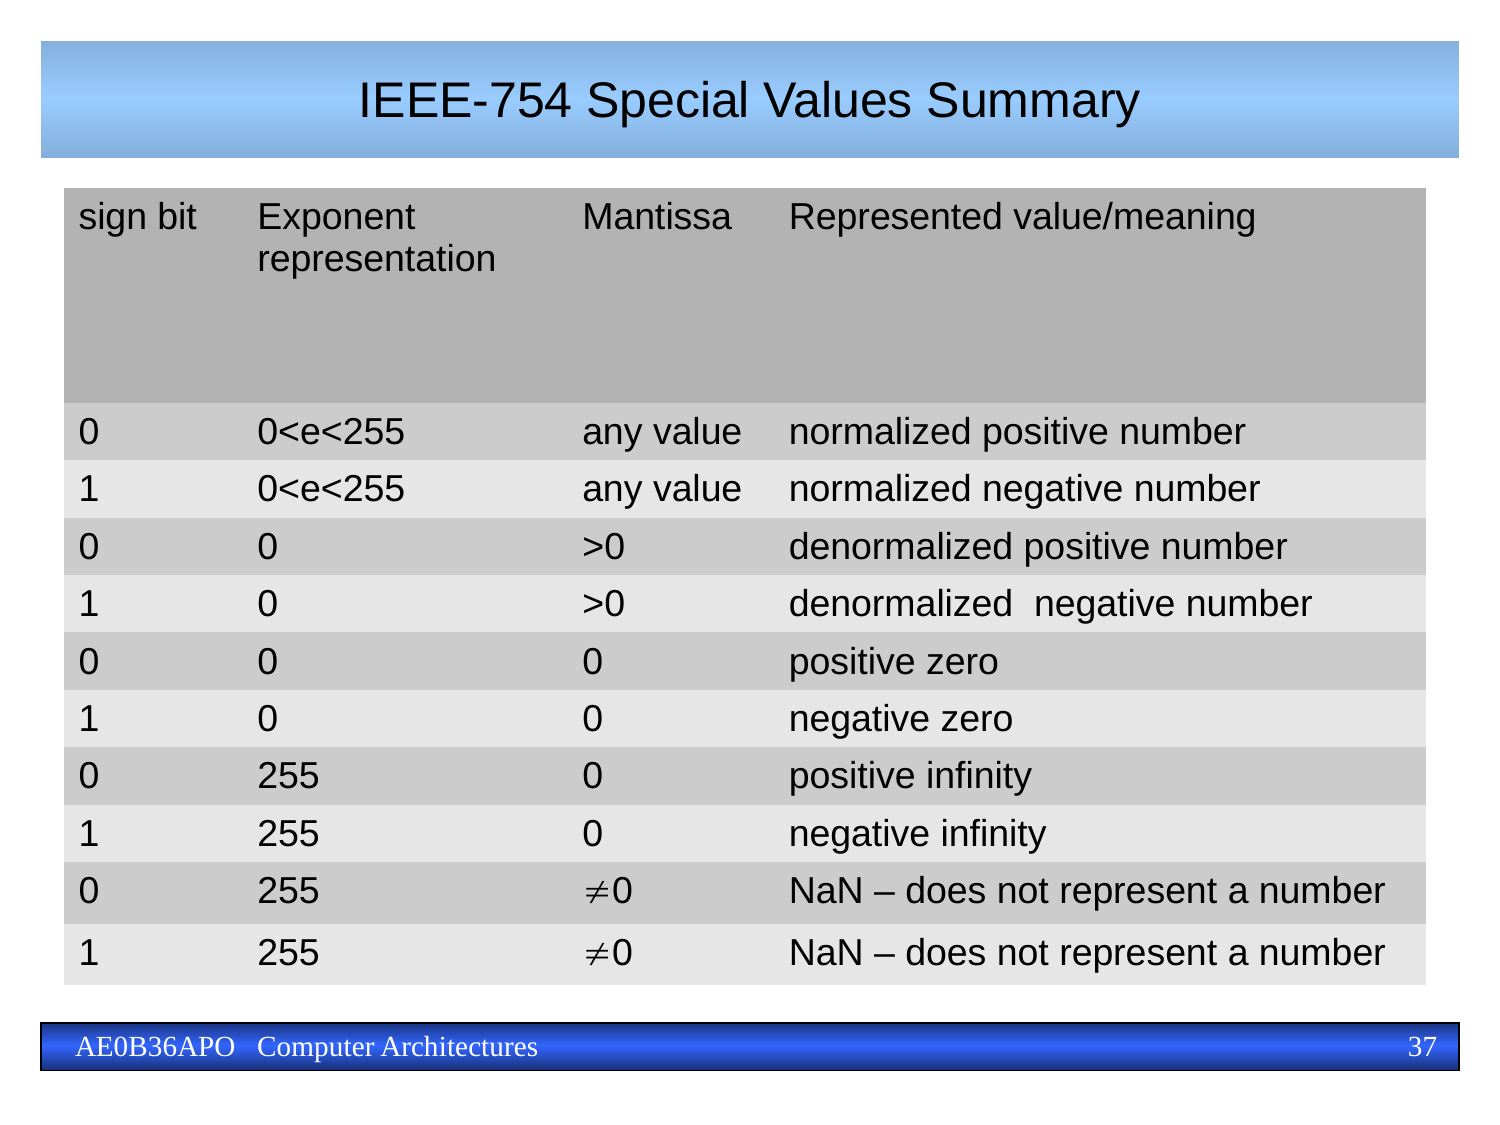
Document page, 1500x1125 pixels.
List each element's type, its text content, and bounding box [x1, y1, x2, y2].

table_cell 0 [243, 632, 568, 690]
table_cell 0 [64, 632, 243, 690]
table_cell positive infinity [774, 747, 1426, 805]
table_header Mantissa [568, 188, 774, 403]
table_cell 255 [243, 747, 568, 805]
table_cell 255 [243, 805, 568, 862]
table_header sign bit [64, 188, 243, 403]
table_cell 0<e<255 [243, 403, 568, 460]
table_cell denormalized negative number [774, 575, 1426, 632]
table_cell 0 [568, 632, 774, 690]
table_cell denormalized positive number [774, 518, 1426, 575]
table_header Exponent representation [243, 188, 568, 403]
table_cell >0 [568, 518, 774, 575]
table_cell normalized negative number [774, 460, 1426, 518]
table_cell 0 [568, 690, 774, 747]
table_cell NaN – does not represent a number [774, 924, 1426, 985]
table_cell ≠0 [568, 862, 774, 924]
table_cell 0 [64, 747, 243, 805]
table_cell 1 [64, 805, 243, 862]
table_cell 0 [64, 862, 243, 924]
table_cell 255 [243, 924, 568, 985]
table_cell negative infinity [774, 805, 1426, 862]
table_cell >0 [568, 575, 774, 632]
table_cell 0 [243, 518, 568, 575]
table_cell 0 [64, 403, 243, 460]
table_cell 0 [568, 805, 774, 862]
table_cell 0 [243, 690, 568, 747]
table_cell NaN – does not represent a number [774, 862, 1426, 924]
table_cell normalized positive number [774, 403, 1426, 460]
table_cell 0 [243, 575, 568, 632]
table_cell 1 [64, 460, 243, 518]
table_cell negative zero [774, 690, 1426, 747]
table_cell 0 [568, 747, 774, 805]
table_cell 1 [64, 924, 243, 985]
table_cell 0<e<255 [243, 460, 568, 518]
table_cell 1 [64, 575, 243, 632]
title IEEE-754 Special Values Summary [41, 41, 1459, 158]
table_cell any value [568, 403, 774, 460]
table_cell positive zero [774, 632, 1426, 690]
table_cell ≠0 [568, 924, 774, 985]
table_cell 1 [64, 690, 243, 747]
table_cell any value [568, 460, 774, 518]
table_header Represented value/meaning [774, 188, 1426, 403]
table_cell 0 [64, 518, 243, 575]
table_cell 255 [243, 862, 568, 924]
